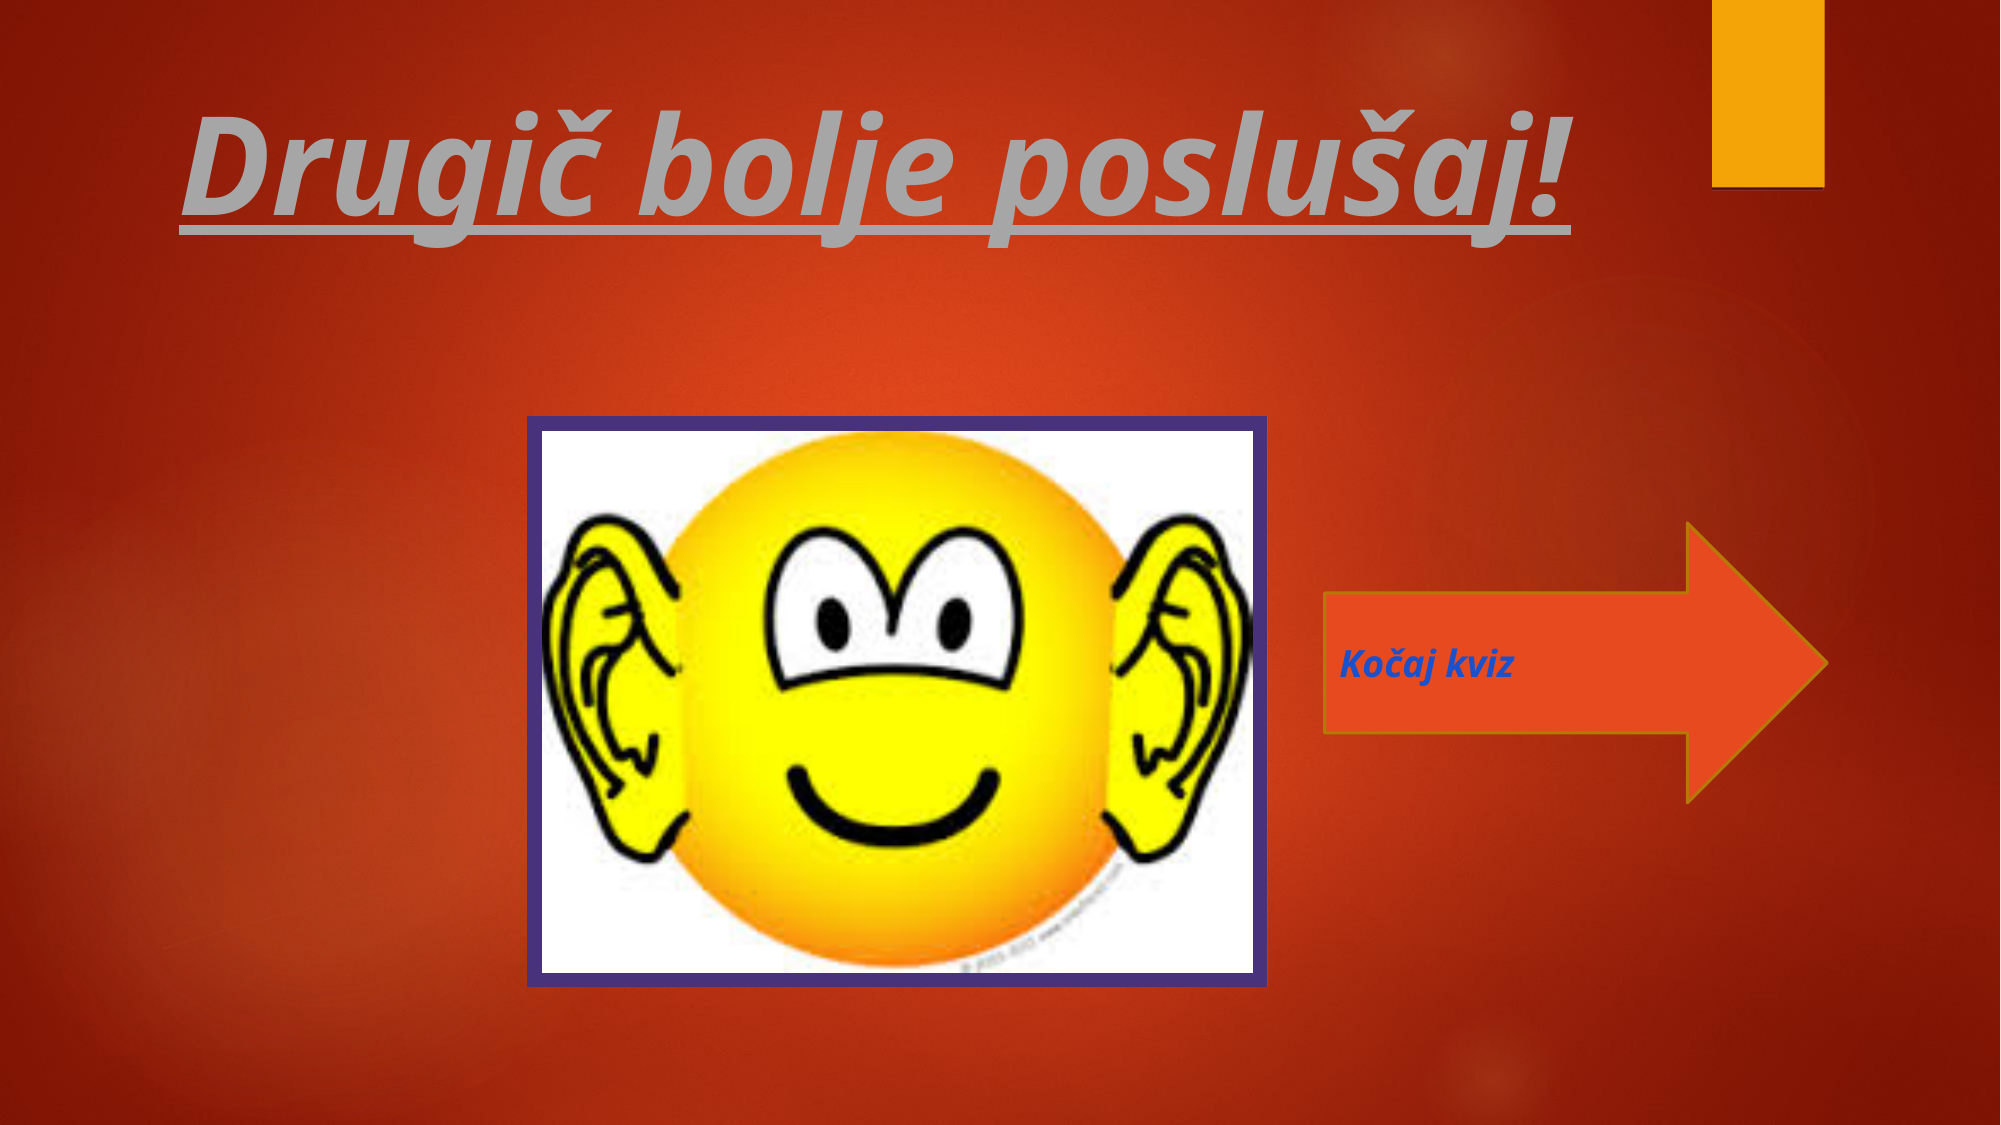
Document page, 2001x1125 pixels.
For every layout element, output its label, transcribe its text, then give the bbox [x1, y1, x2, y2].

text_box [1324, 522, 1828, 803]
title Drugič bolje poslušaj! [29, 70, 1720, 300]
picture [0, 0, 2001, 1125]
text_box Kočaj kviz [1324, 632, 1743, 693]
